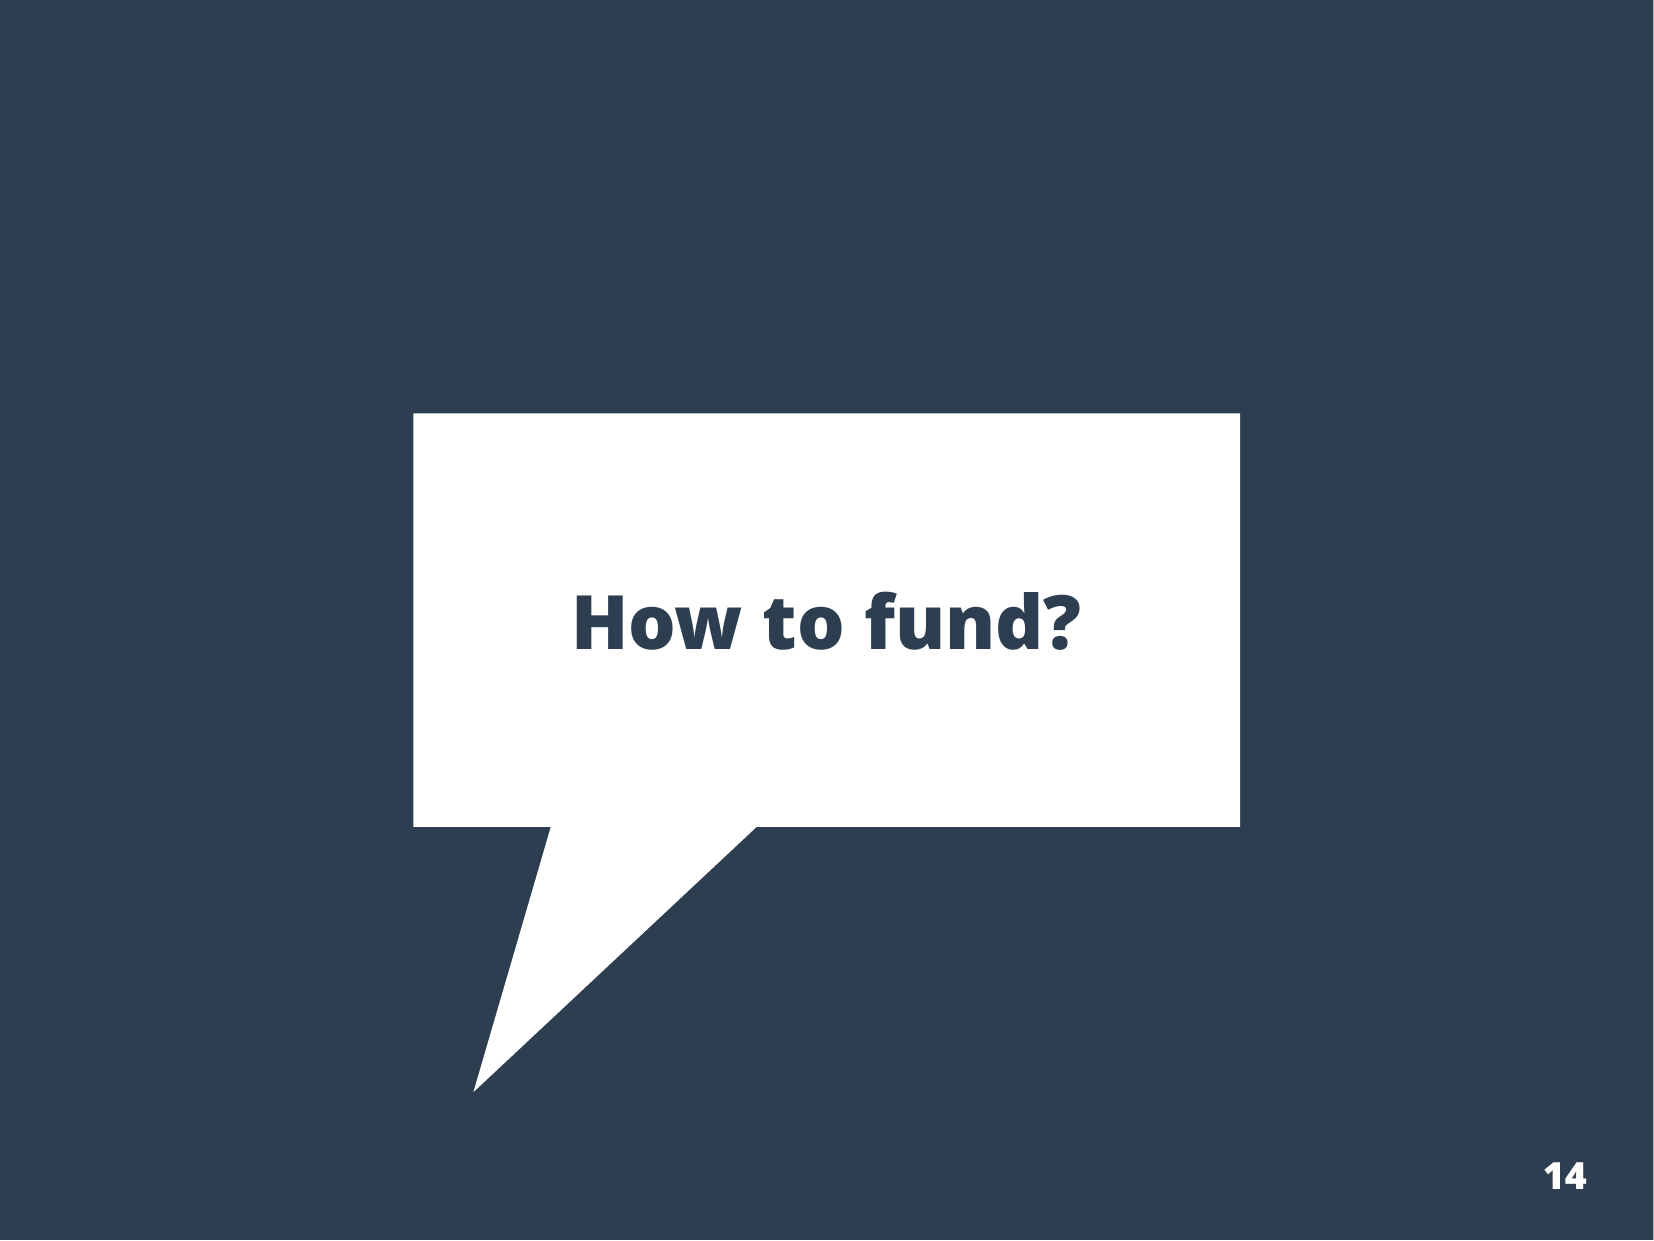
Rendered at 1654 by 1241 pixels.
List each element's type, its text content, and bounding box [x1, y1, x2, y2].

title How to fund? [442, 442, 1211, 798]
